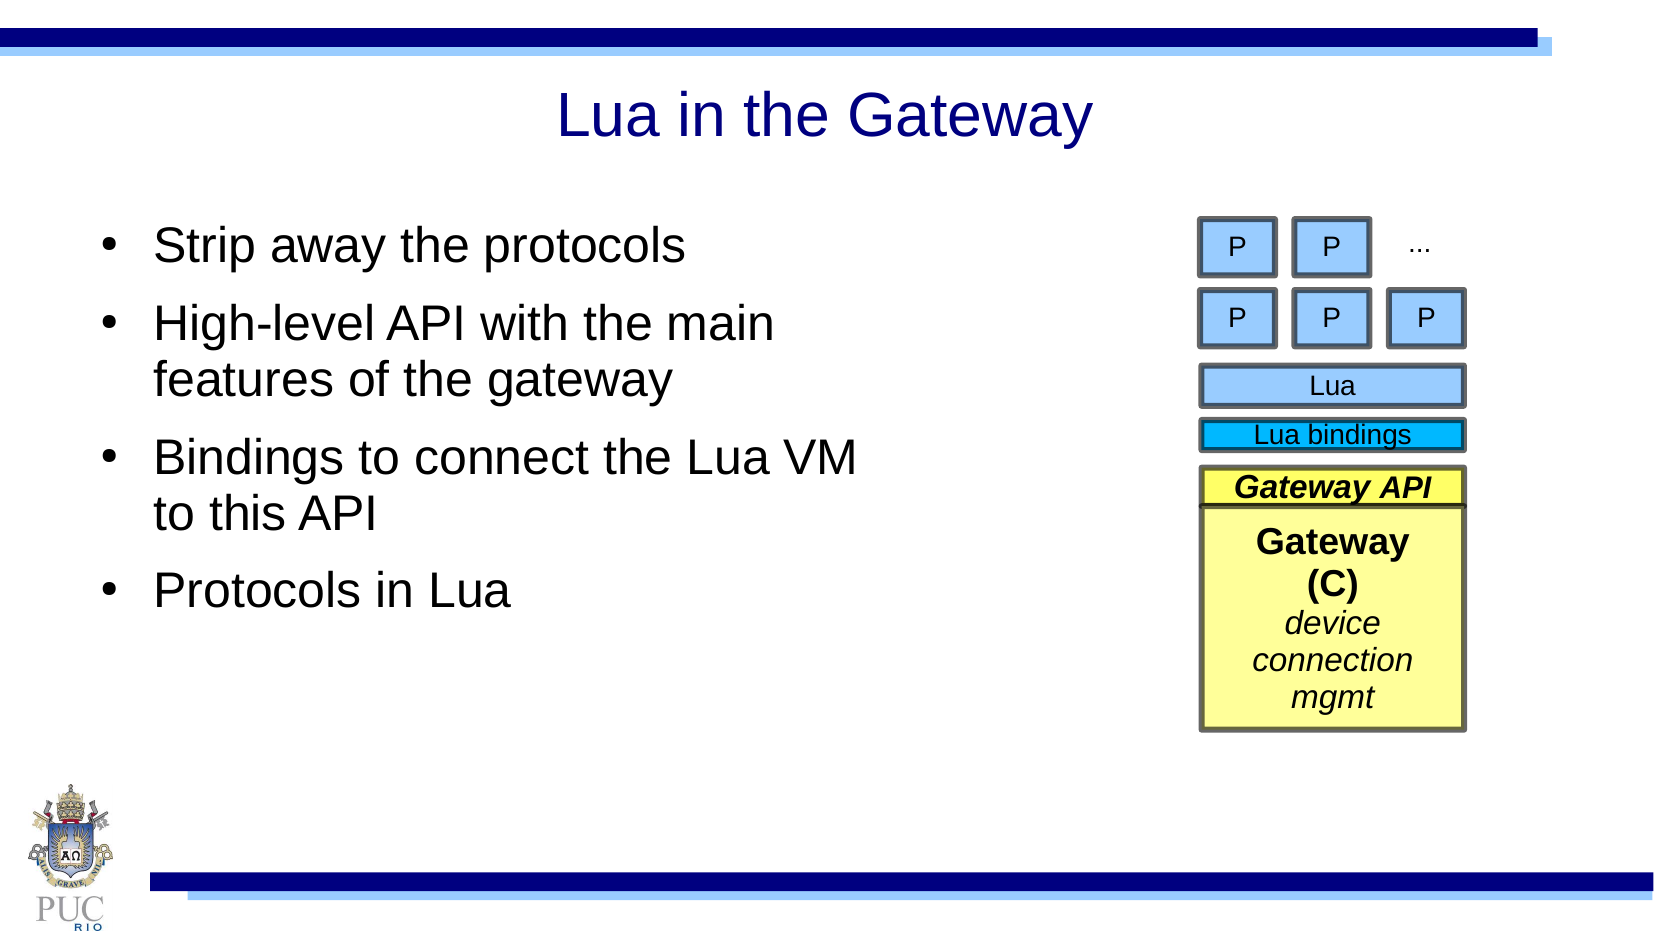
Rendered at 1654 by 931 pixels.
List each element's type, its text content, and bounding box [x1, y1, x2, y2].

title Lua in the Gateway [37, 37, 1613, 193]
list Strip away the protocols High-level API with the main features of the gateway Bindings to connect the Lua VM to this API Protocols in Lua [82, 217, 863, 758]
text_box P [1294, 290, 1370, 347]
text_box ... [1393, 220, 1447, 267]
text_box P [1200, 290, 1276, 347]
text_box Lua bindings [1201, 420, 1464, 451]
text_box P [1388, 290, 1464, 347]
text_box Gateway (C) device connection mgmt [1201, 506, 1465, 730]
text_box P [1200, 219, 1276, 276]
text_box Gateway API [1201, 467, 1465, 506]
text_box Lua [1201, 365, 1464, 406]
picture [28, 784, 113, 931]
text_box P [1294, 219, 1370, 276]
